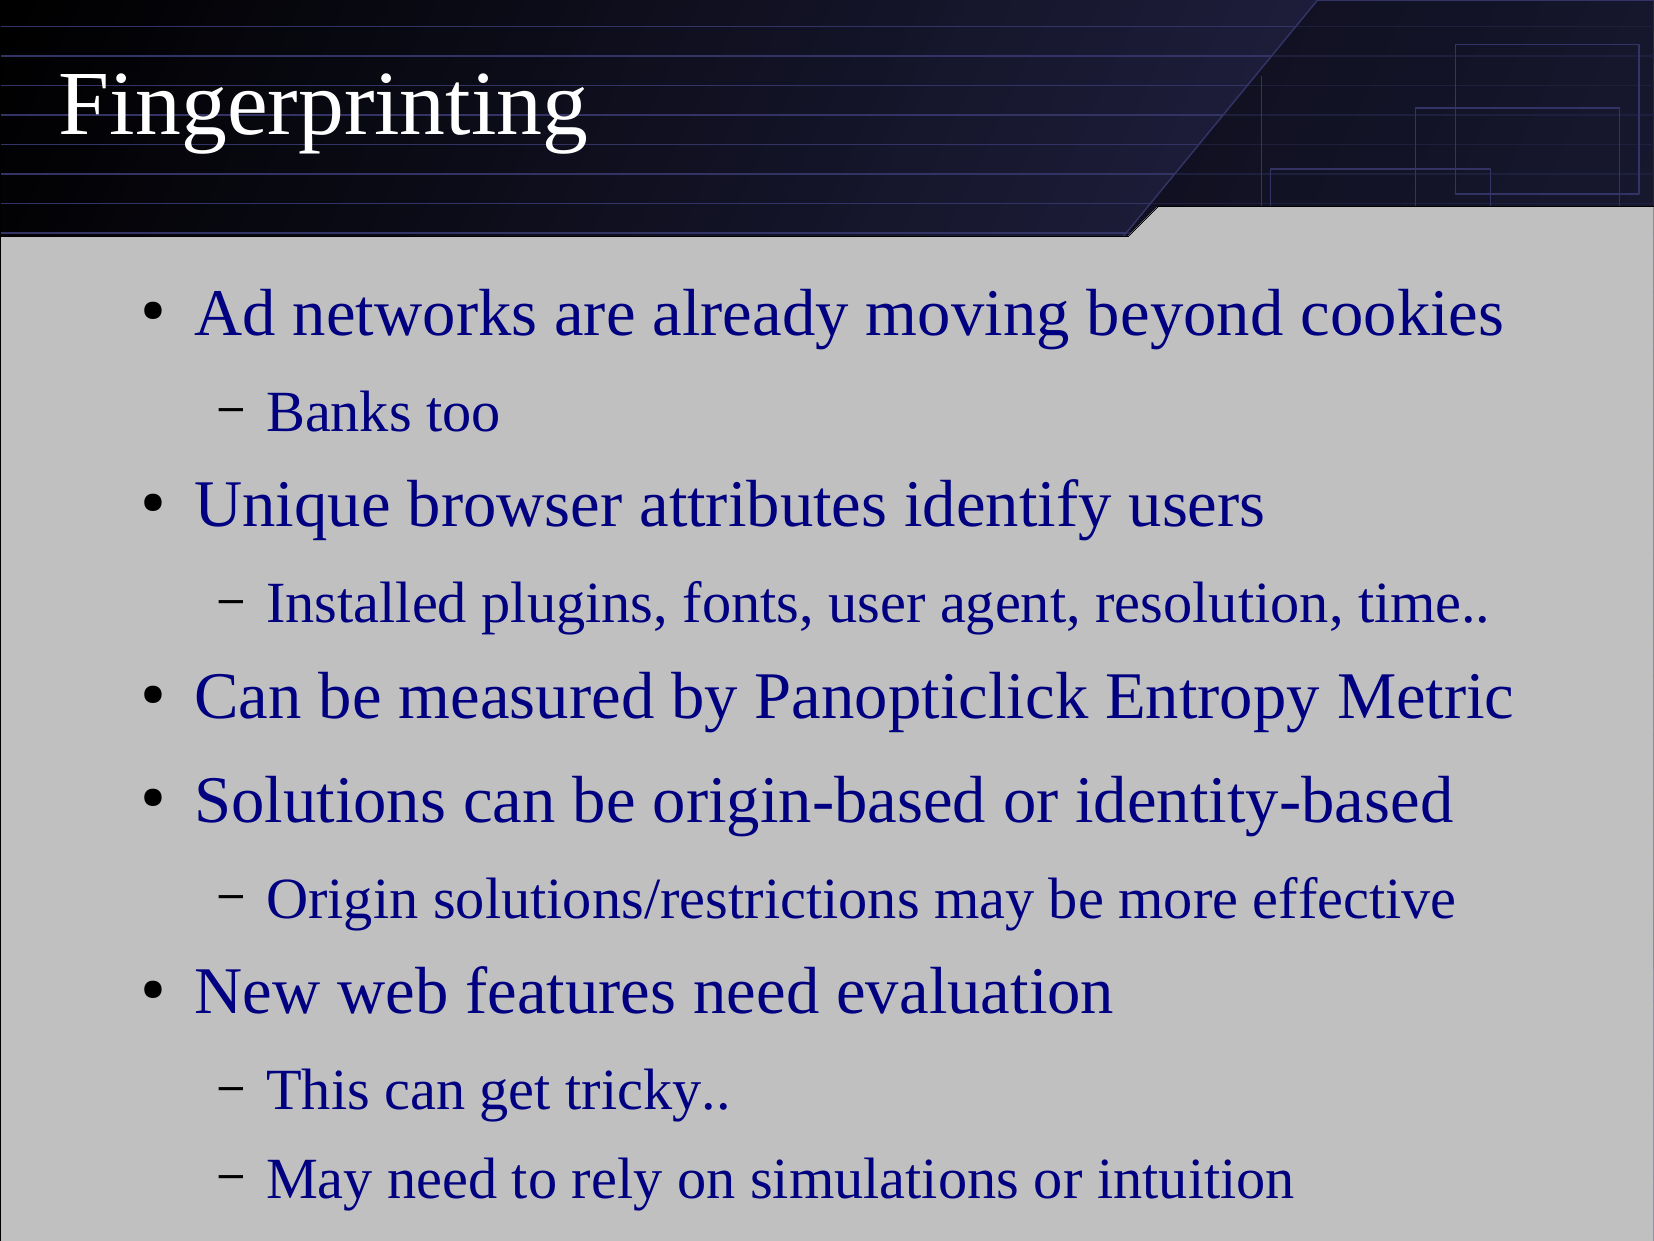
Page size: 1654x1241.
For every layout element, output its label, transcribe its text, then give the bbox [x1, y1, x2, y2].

title Fingerprinting [59, 0, 1447, 208]
list Ad networks are already moving beyond cookies Banks too Unique browser attributes identify users Installed plugins, fonts, user agent, resolution, time.. Can be measured by Panopticlick Entropy Metric Solutions can be origin-based or identity-based Origin solutions/restrictions may be more effective New web features need evaluation This can get tricky.. May need to rely on simulations or intuition [123, 275, 1536, 1211]
